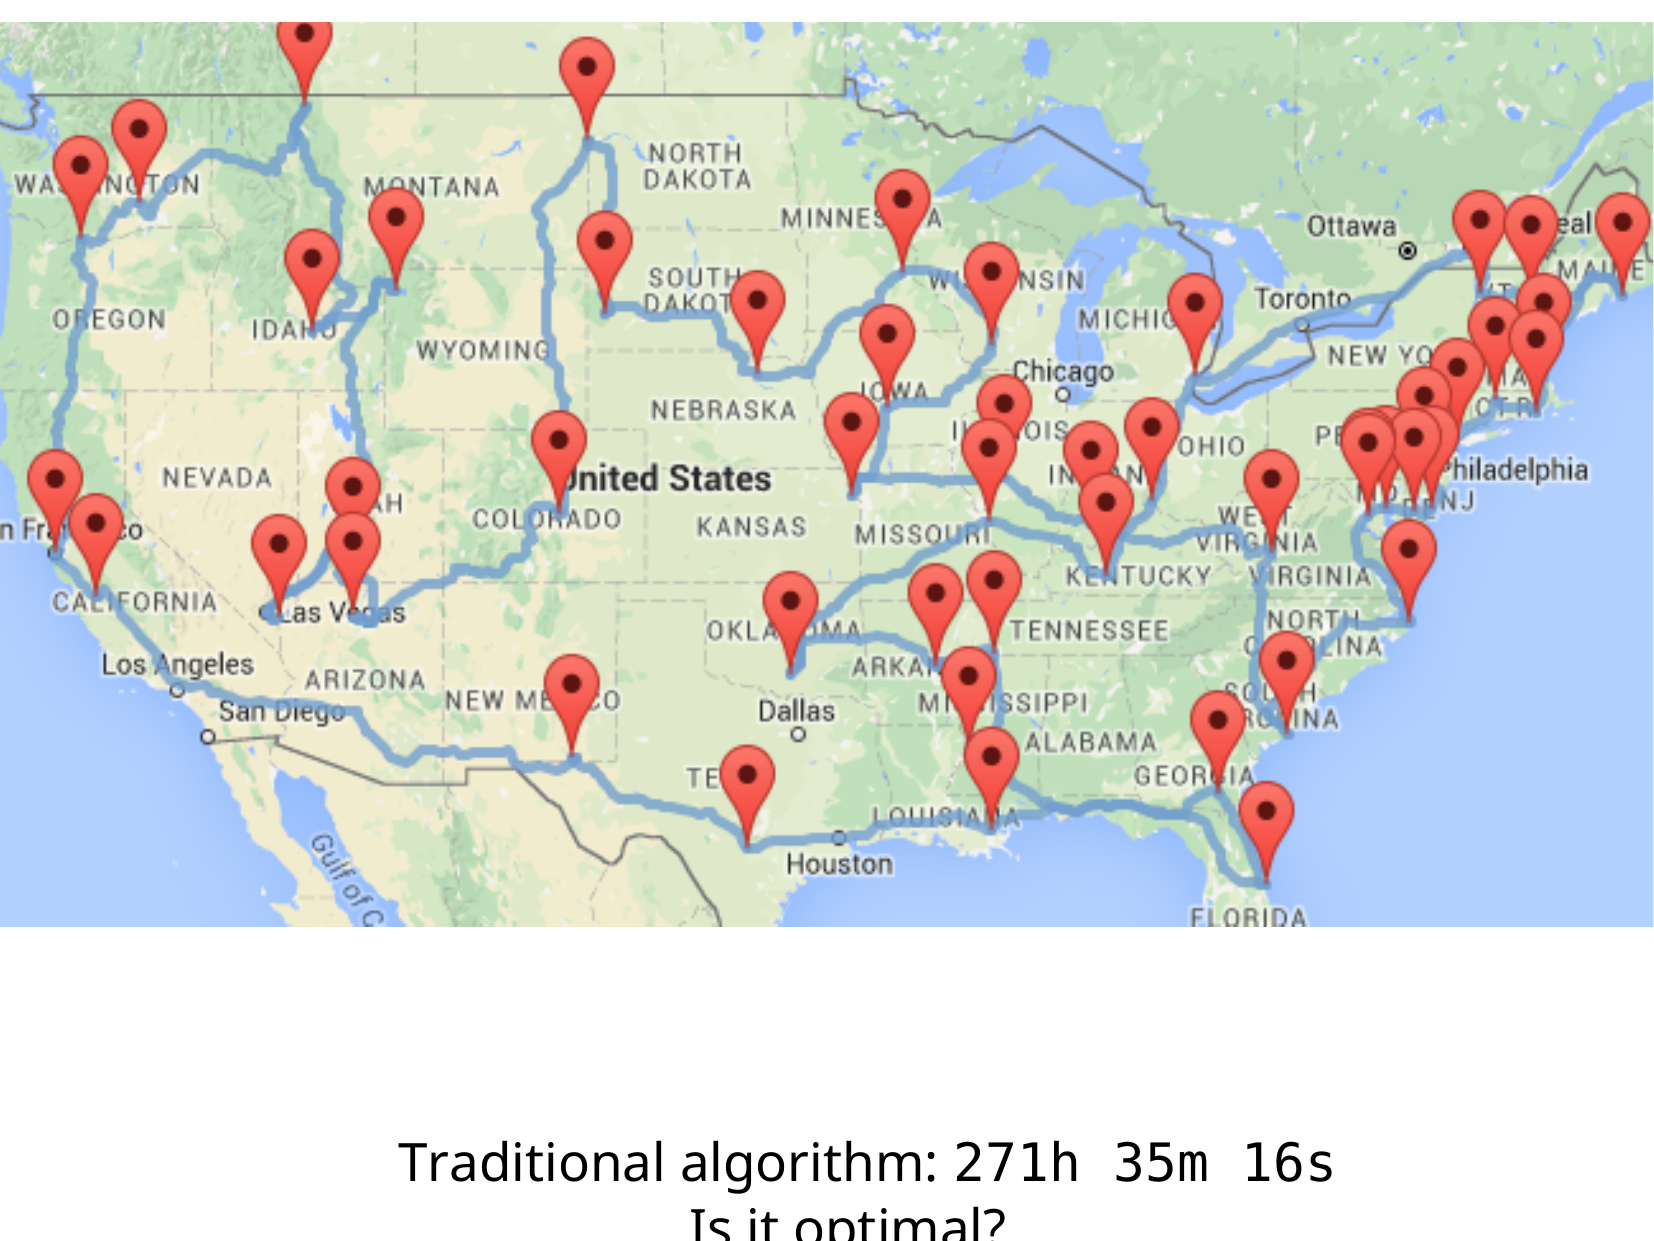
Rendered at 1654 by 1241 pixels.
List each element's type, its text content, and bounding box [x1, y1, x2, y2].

picture [0, 22, 1654, 927]
text_box Is it optimal? [689, 1190, 1032, 1241]
text_box Traditional algorithm: 271h 35m 16s [398, 1124, 1385, 1188]
text_box [0, 927, 1654, 1241]
text_box [0, 0, 1654, 22]
